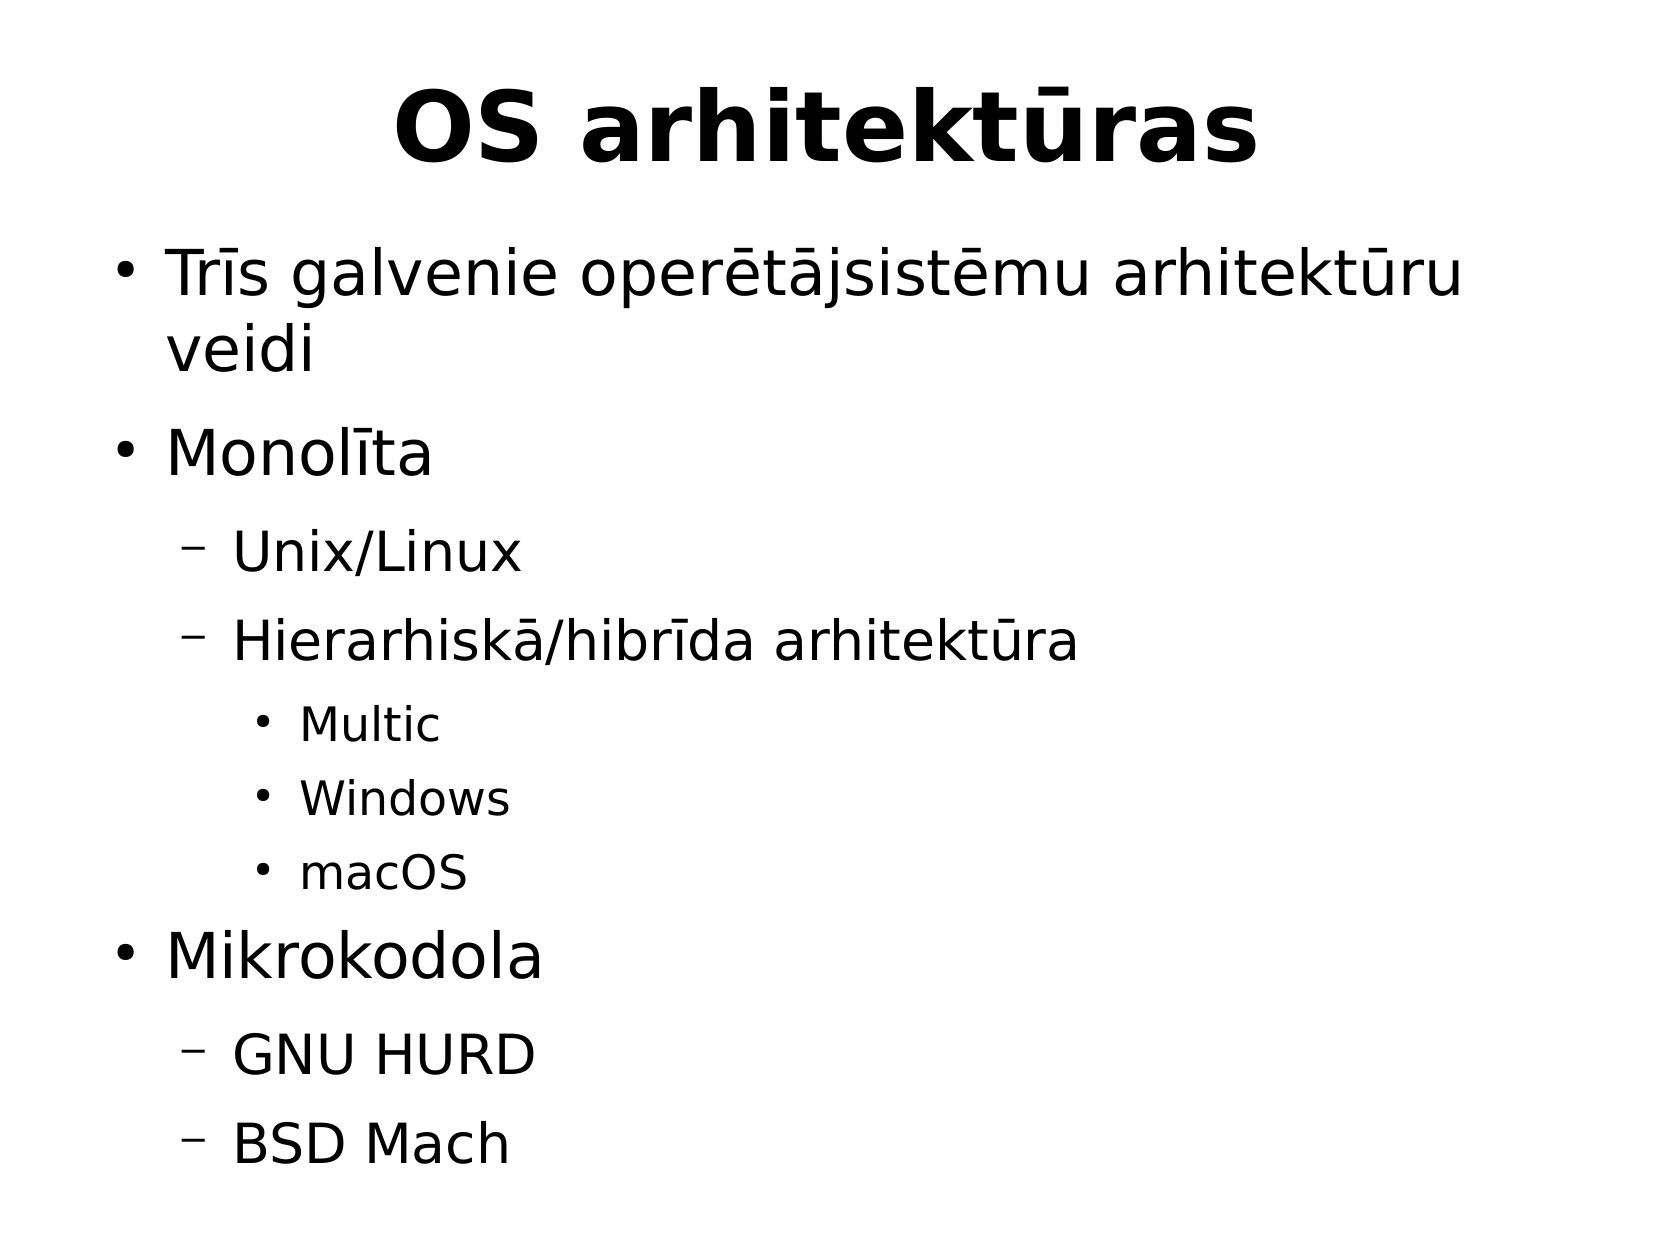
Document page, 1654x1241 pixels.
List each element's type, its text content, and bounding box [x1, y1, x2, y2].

title OS arhitektūras [82, 49, 1571, 196]
list Trīs galvenie operētājsistēmu arhitektūru veidi Monolīta Unix/Linux Hierarhiskā/hibrīda arhitektūra Multic Windows macOS Mikrokodola GNU HURD BSD Mach [82, 225, 1538, 1186]
